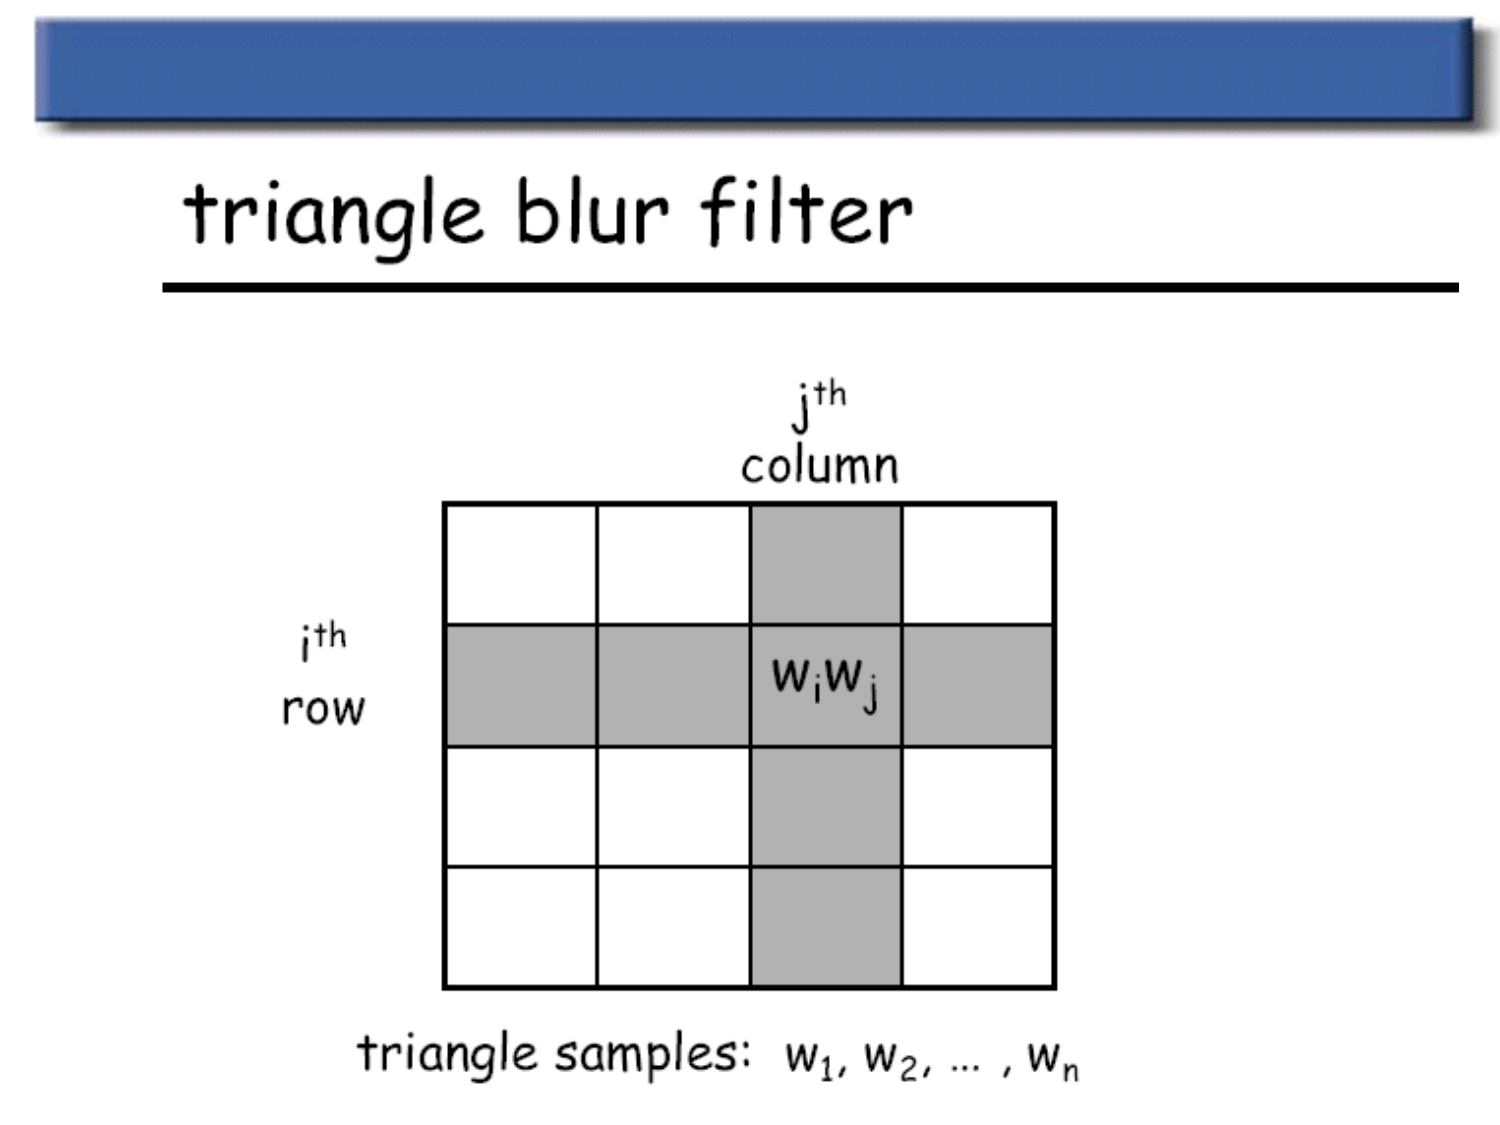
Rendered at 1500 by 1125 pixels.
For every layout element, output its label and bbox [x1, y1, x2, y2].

picture [33, 14, 1500, 141]
picture [100, 167, 1459, 1125]
